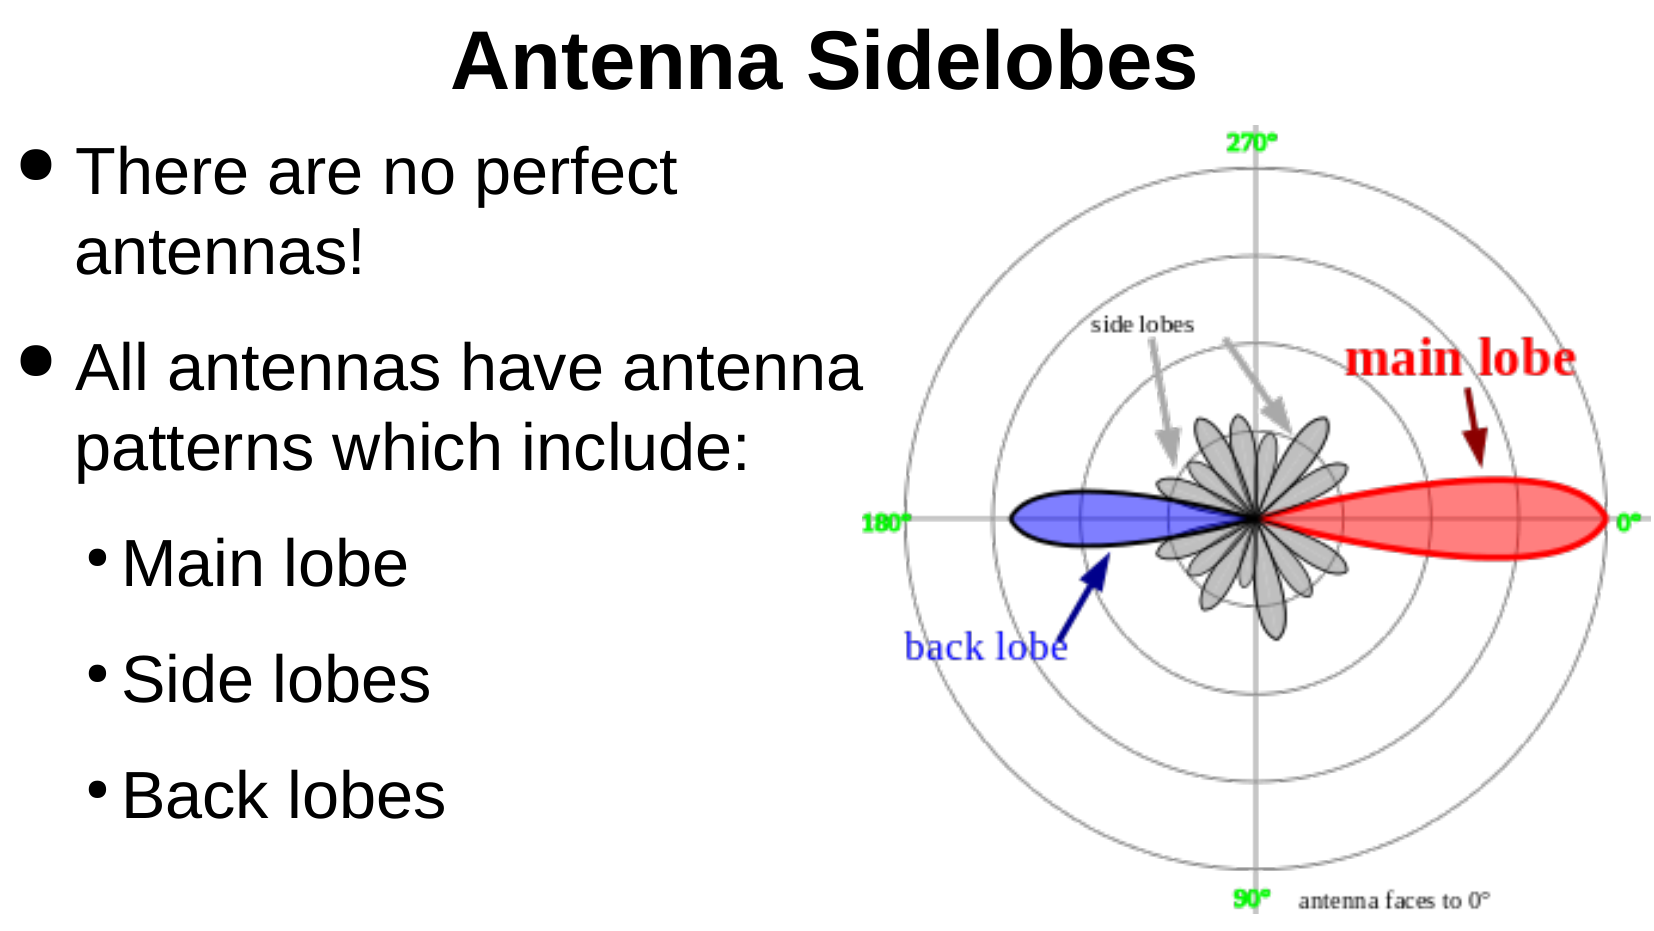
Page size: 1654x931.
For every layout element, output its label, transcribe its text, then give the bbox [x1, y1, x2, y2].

text_box There are no perfect antennas! All antennas have antenna patterns which include: Main lobe Side lobes Back lobes [0, 120, 914, 840]
title Antenna Sidelobes [0, 5, 1654, 107]
picture [862, 125, 1651, 914]
